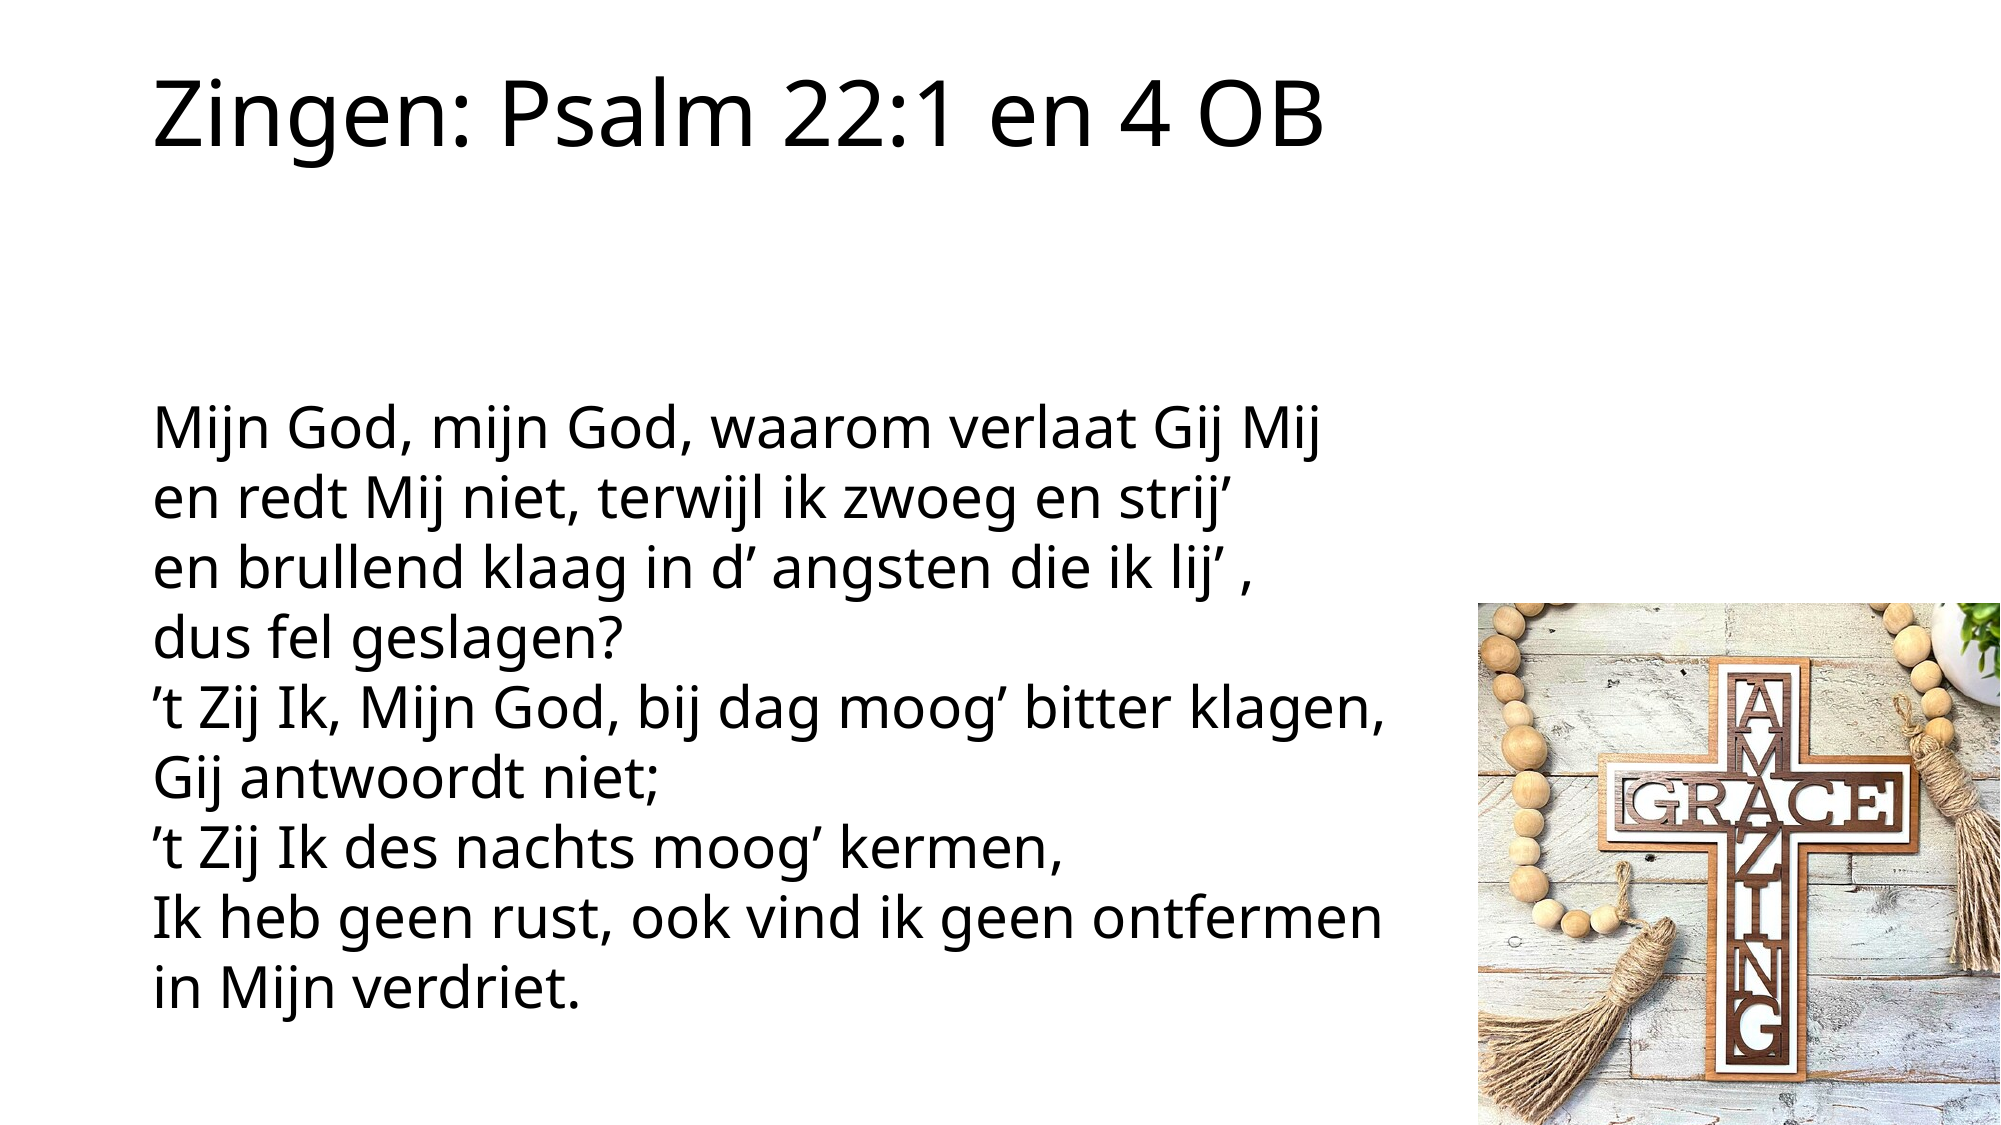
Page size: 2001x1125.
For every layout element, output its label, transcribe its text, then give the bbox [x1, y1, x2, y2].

title Zingen: Psalm 22:1 en 4 OB [137, 59, 1863, 278]
picture [1478, 603, 2000, 1125]
text_box Mijn God, mijn God, waarom verlaat Gij Mij en redt Mij niet, terwijl ik zwoeg en strij’ en brullend klaag in d’ angsten die ik lij’ , dus fel geslagen? ’t Zij Ik, Mijn God, bij dag moog’ bitter klagen, Gij antwoordt niet; ’t Zij Ik des nachts moog’ kermen, Ik heb geen rust, ook vind ik geen ontfermen in Mijn verdriet. [137, 382, 1514, 1028]
